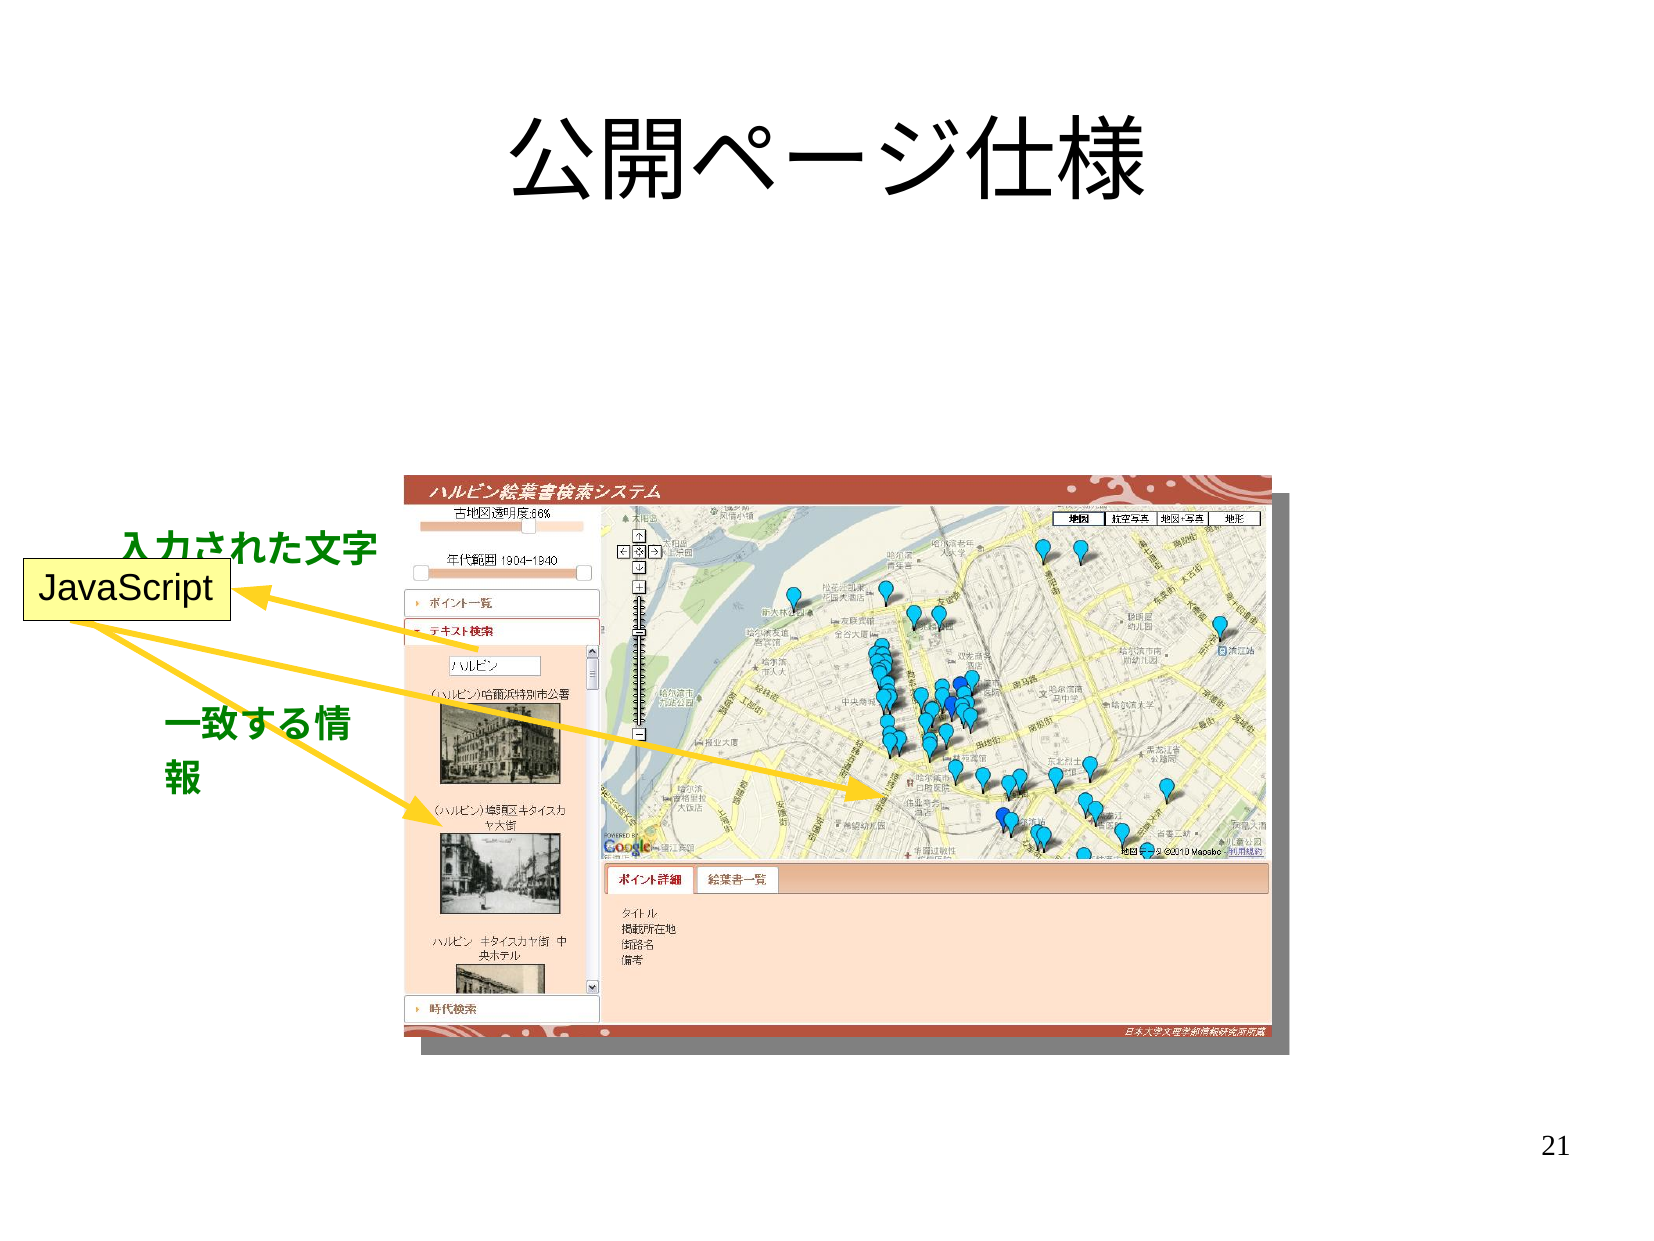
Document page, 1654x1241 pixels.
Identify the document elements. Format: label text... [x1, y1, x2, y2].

picture [403, 475, 1272, 1037]
text_box JavaScript [23, 558, 231, 621]
title 公開ページ仕様 [82, 56, 1571, 250]
text_box 一致する情報 [149, 686, 404, 739]
text_box 入力された文字列 [102, 511, 427, 564]
